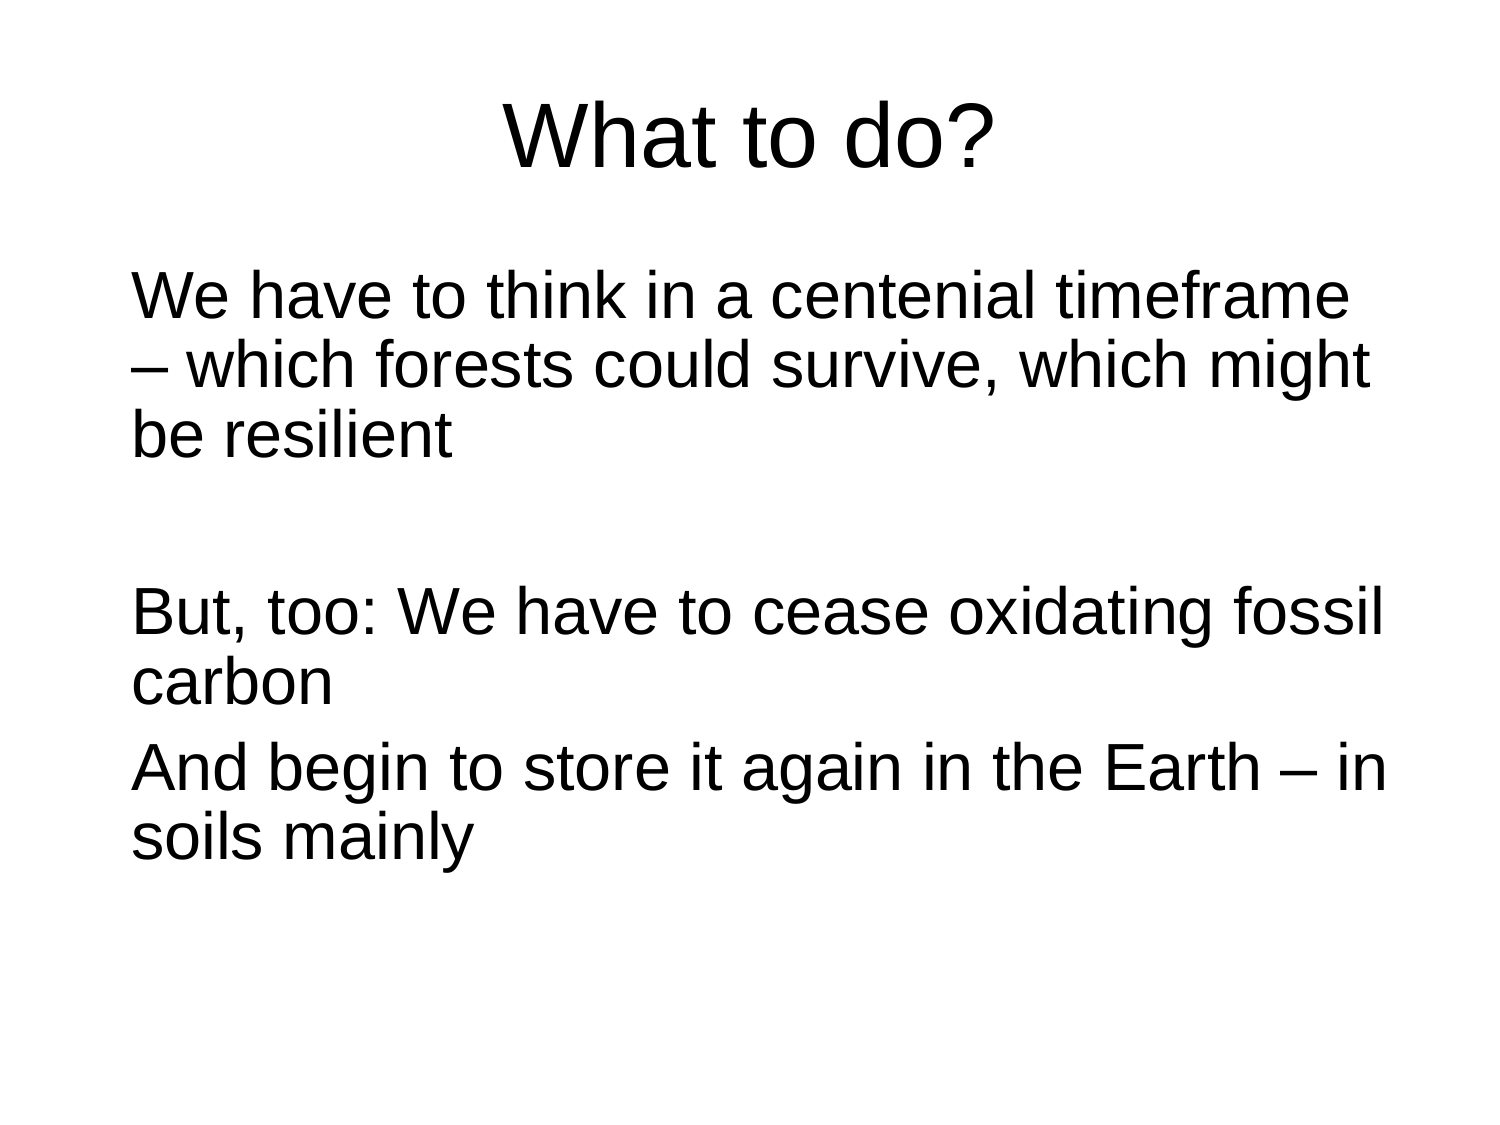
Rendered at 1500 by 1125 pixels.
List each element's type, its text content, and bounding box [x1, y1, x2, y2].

list We have to think in a centenial timeframe – which forests could survive, which might be resilient But, too: We have to cease oxidating fossil carbon And begin to store it again in the Earth – in soils mainly [75, 262, 1425, 1005]
title What to do? [75, 21, 1425, 257]
